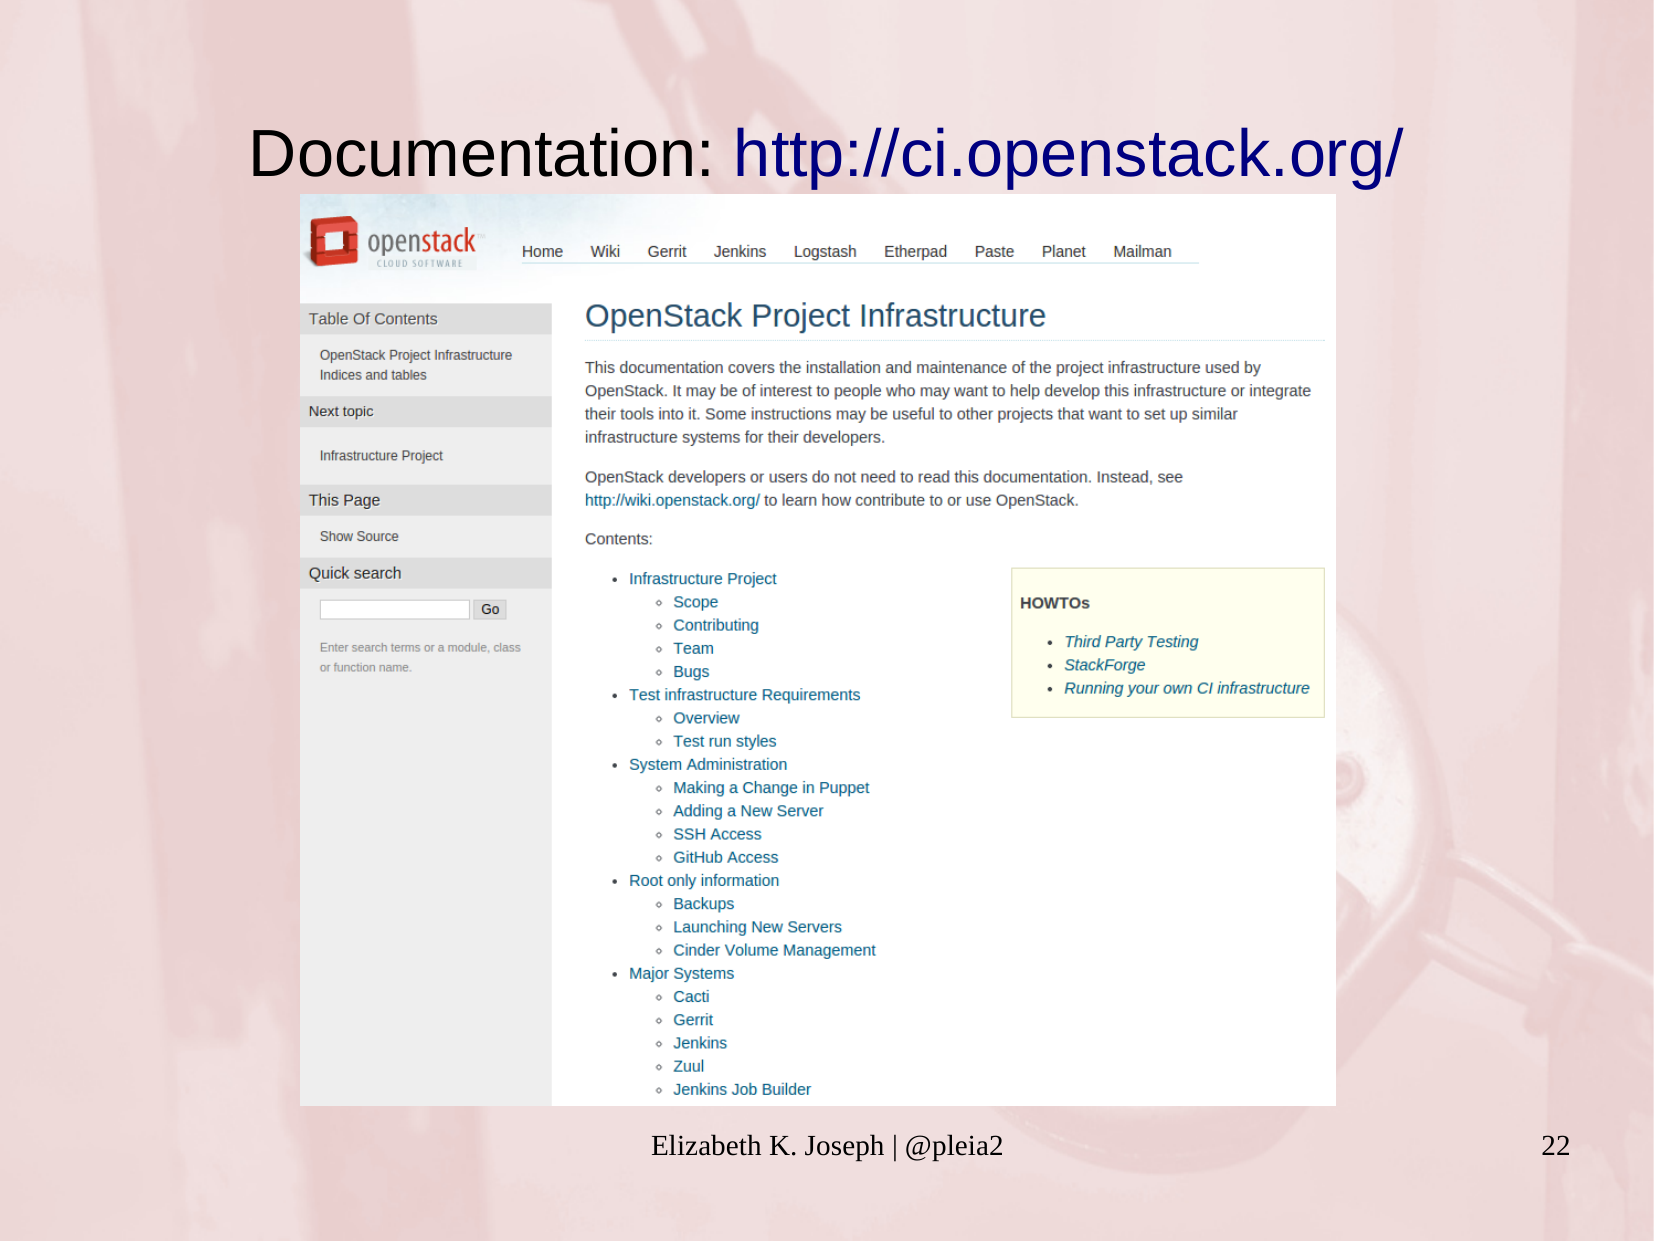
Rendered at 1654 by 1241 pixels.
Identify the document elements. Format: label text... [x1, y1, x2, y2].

title Documentation: http://ci.openstack.org/ [82, 49, 1571, 257]
picture [0, 0, 1654, 1241]
